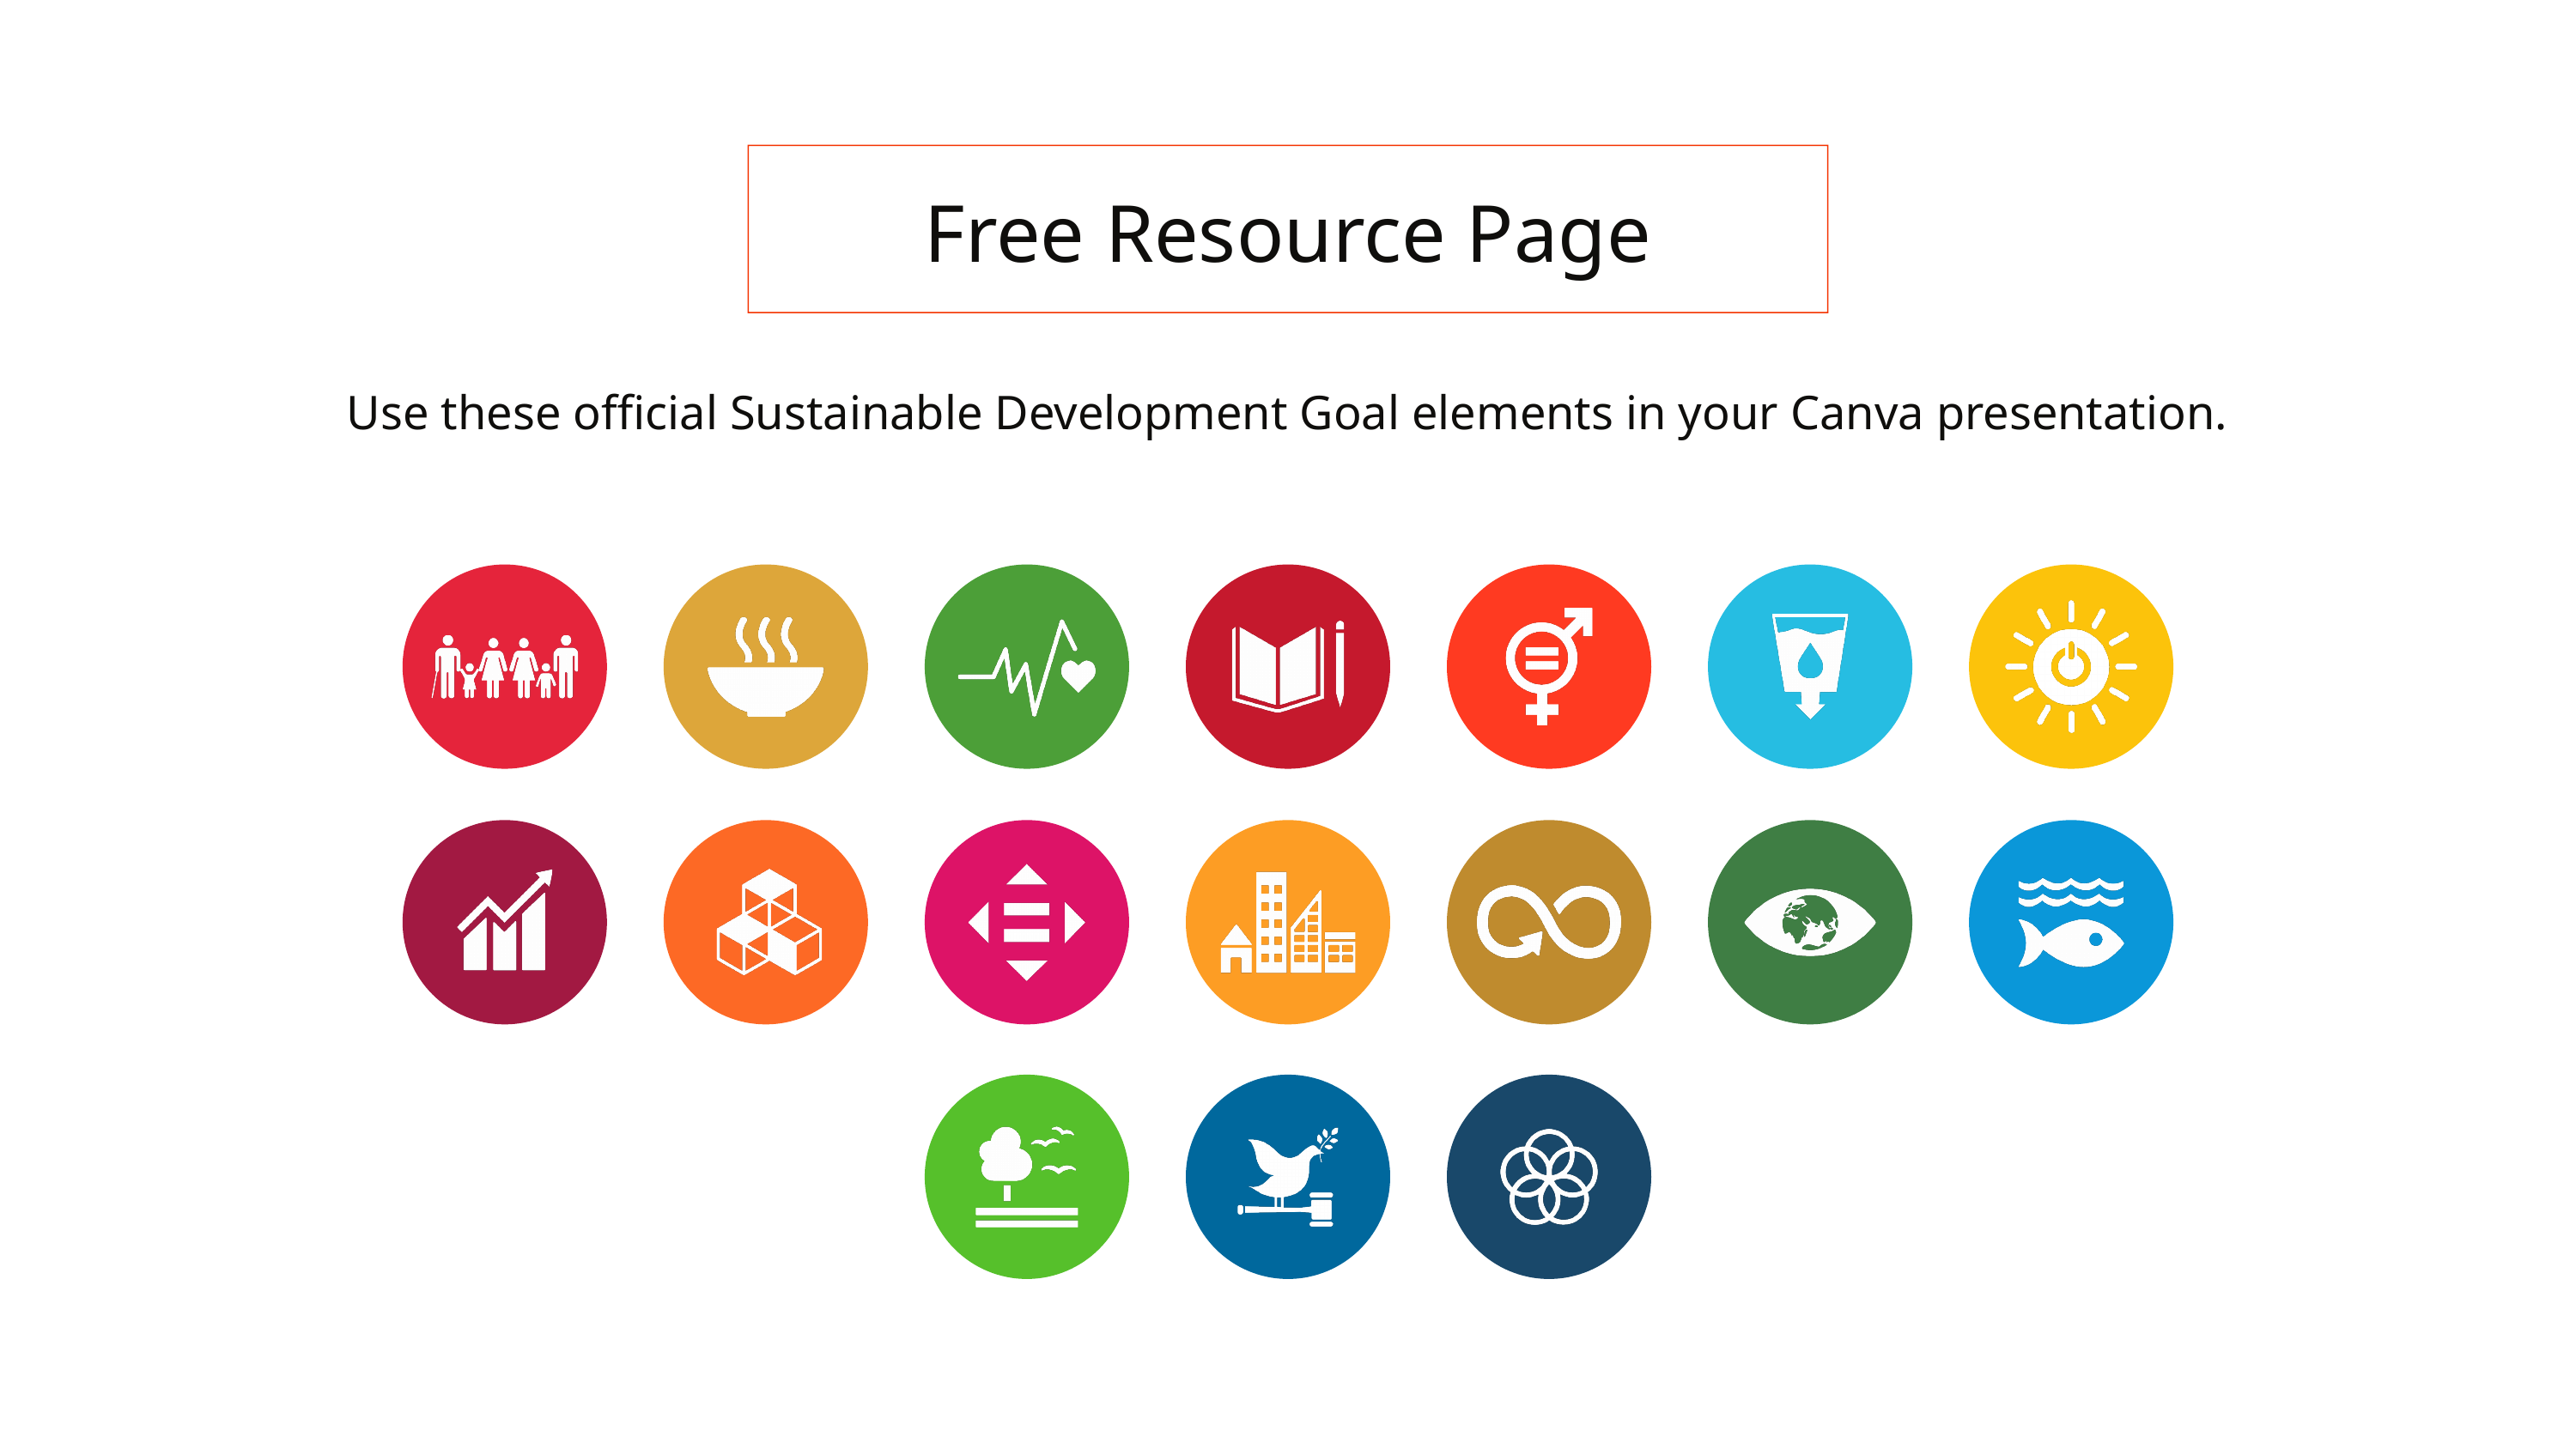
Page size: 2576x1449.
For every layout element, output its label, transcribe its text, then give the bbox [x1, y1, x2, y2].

text_box [1447, 564, 1652, 769]
text_box [747, 144, 1829, 313]
text_box [1186, 820, 1390, 1025]
text_box [402, 564, 607, 769]
text_box [1708, 564, 1913, 769]
text_box [1186, 564, 1390, 769]
text_box [924, 1074, 1129, 1279]
text_box [924, 564, 1129, 769]
text_box [1447, 820, 1652, 1025]
text_box [663, 564, 868, 769]
text_box [1969, 820, 2174, 1025]
text_box Free Resource Page [804, 175, 1772, 279]
text_box [1447, 1074, 1652, 1279]
text_box Use these official Sustainable Development Goal elements in your Canva presentation. [237, 378, 2339, 437]
text_box [663, 820, 868, 1025]
text_box [1708, 820, 1913, 1025]
text_box [924, 820, 1129, 1025]
text_box [402, 820, 607, 1025]
text_box [1186, 1074, 1390, 1279]
text_box [1969, 564, 2174, 769]
